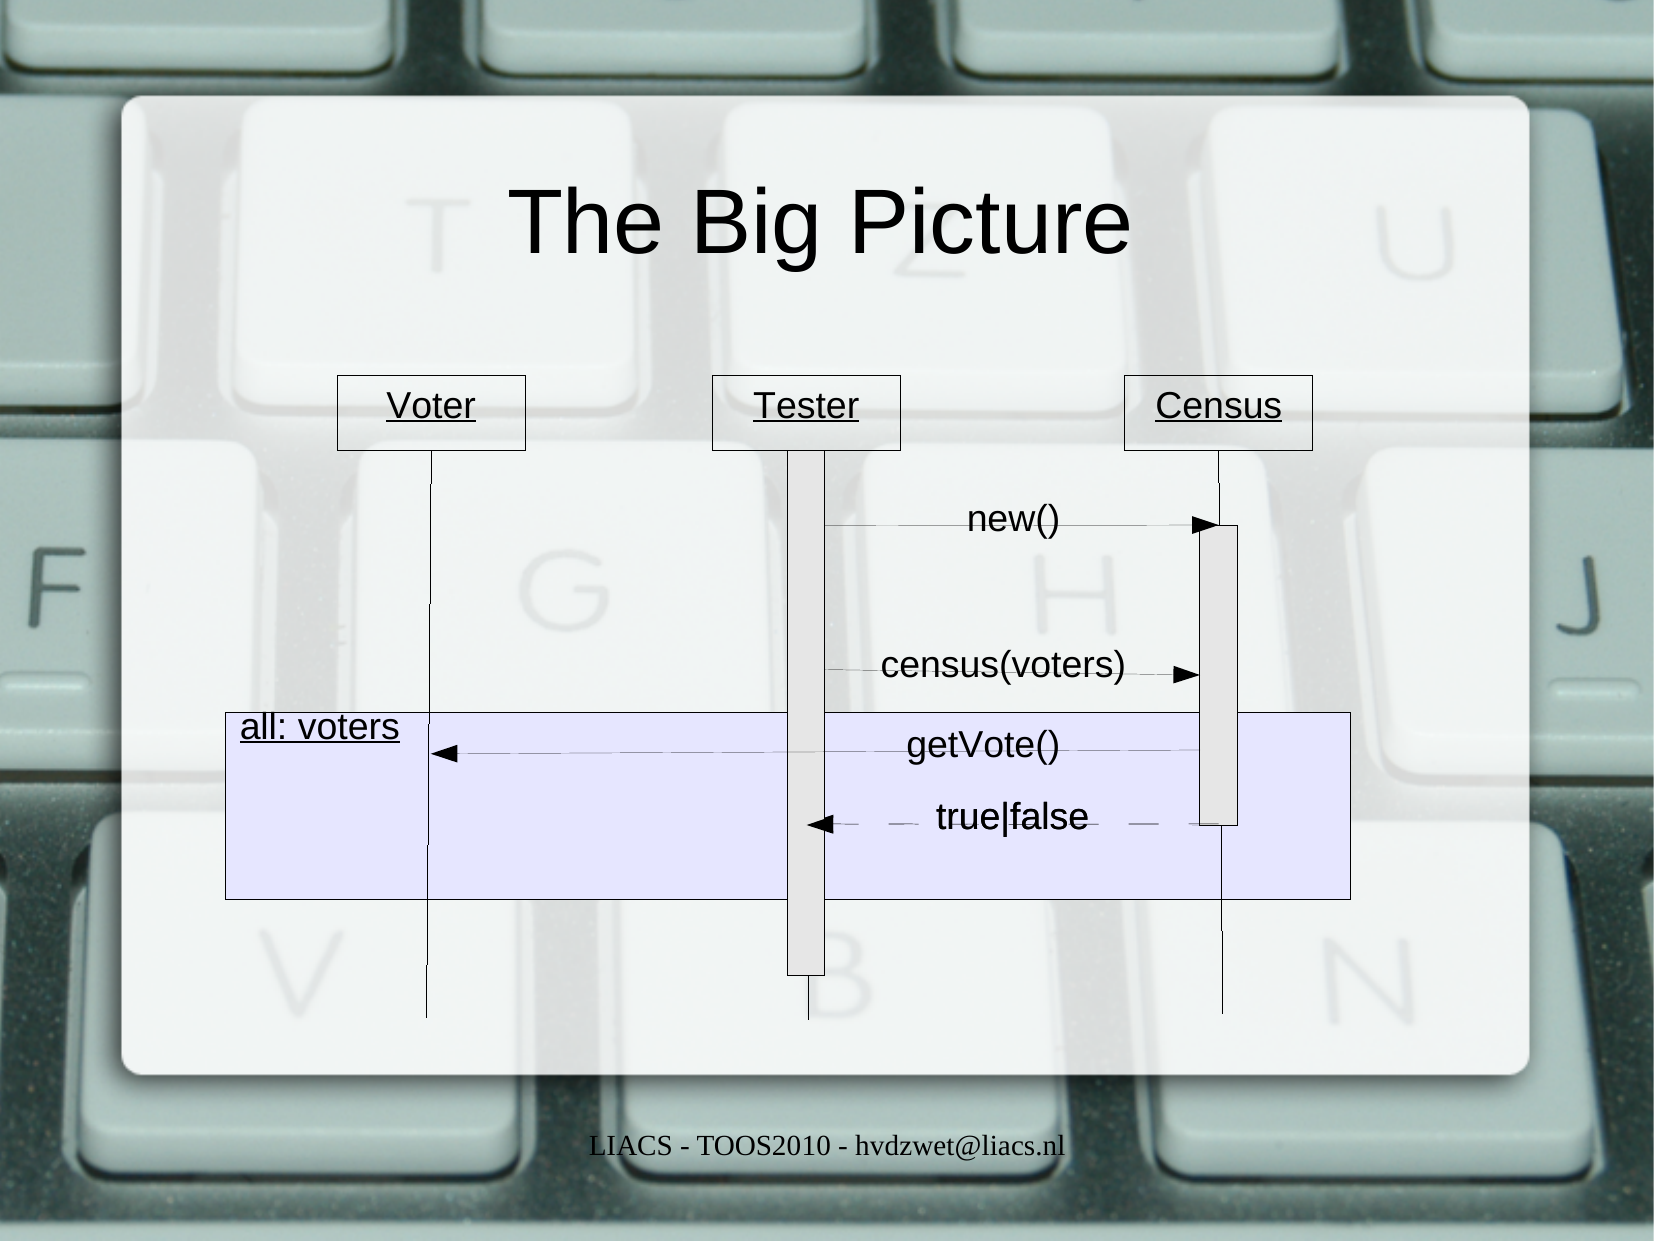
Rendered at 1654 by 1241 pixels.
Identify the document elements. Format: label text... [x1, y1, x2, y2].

text_box Voter [337, 375, 526, 451]
text_box Census [1124, 375, 1313, 451]
picture [0, 0, 1654, 1241]
text_box Tester [712, 375, 901, 451]
title The Big Picture [135, 117, 1506, 325]
text_box all: voters [225, 712, 415, 755]
text_box [225, 450, 1351, 976]
